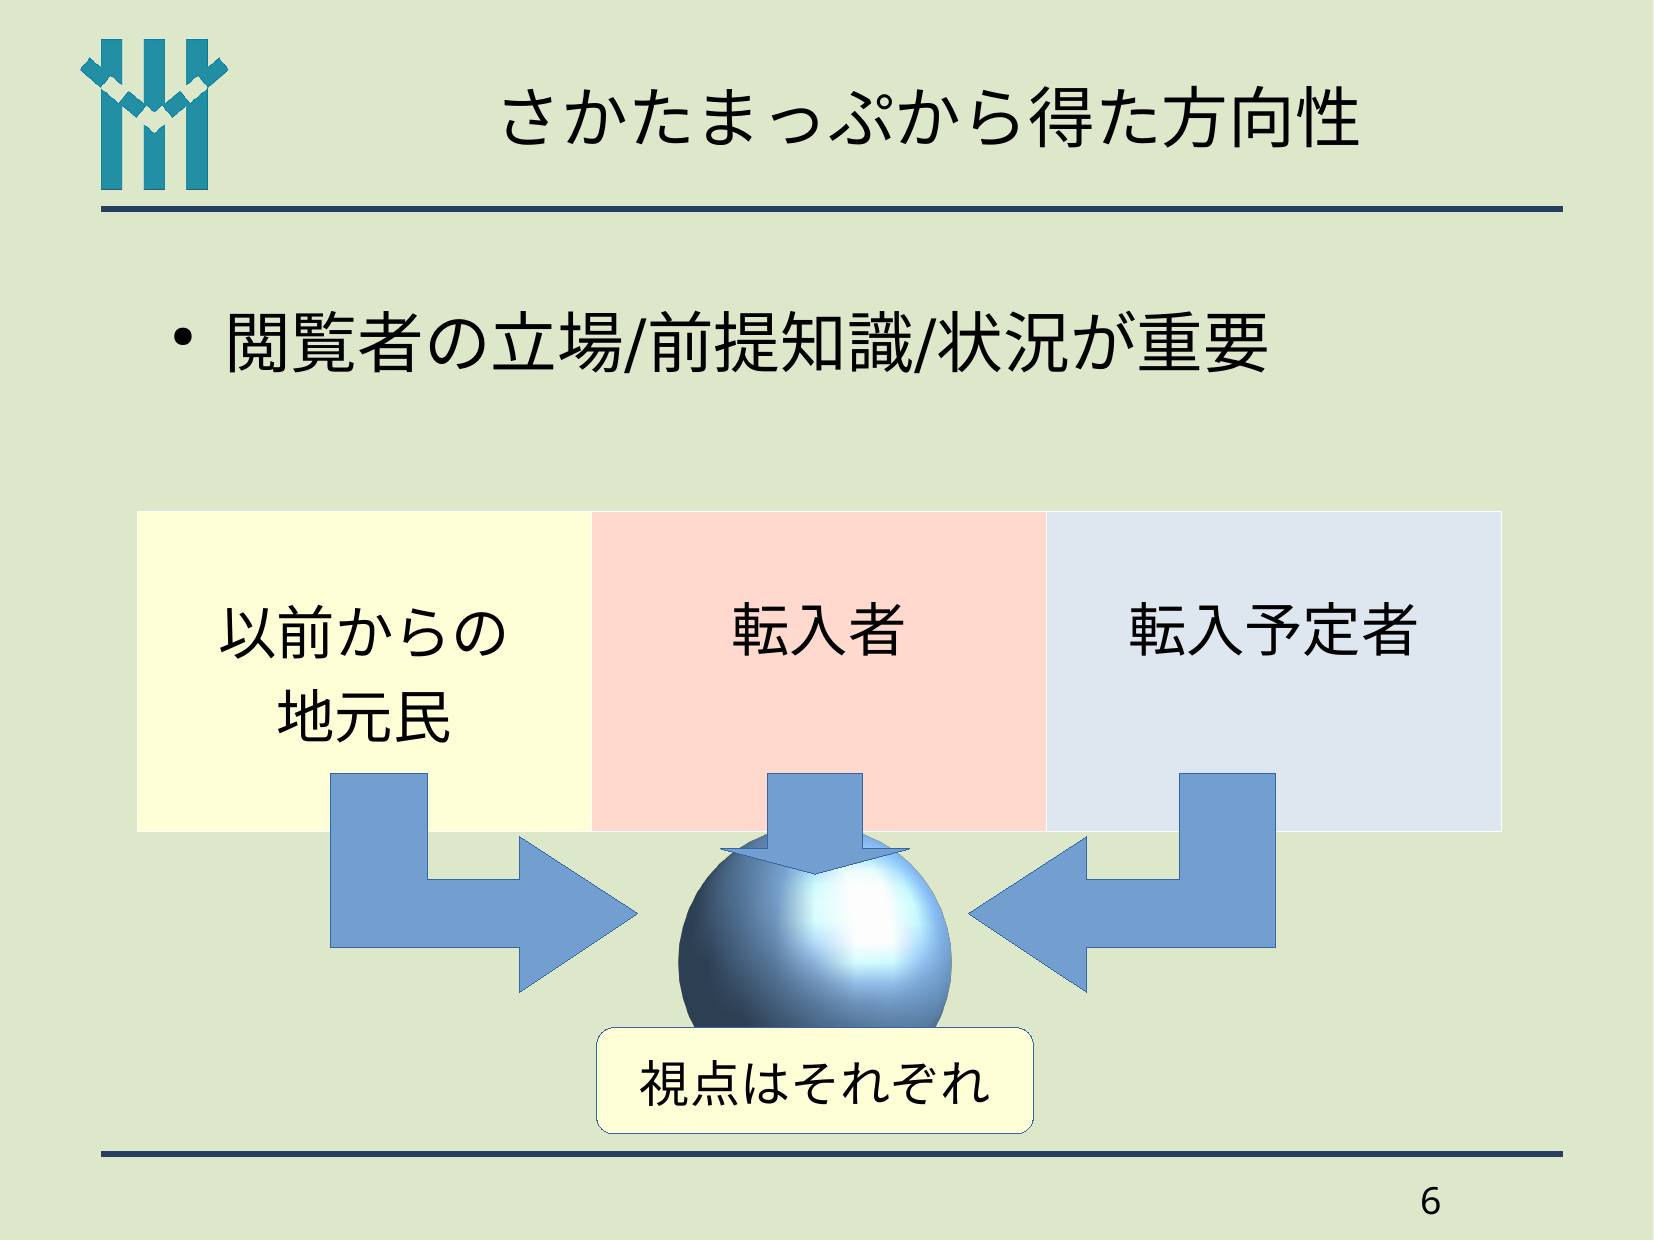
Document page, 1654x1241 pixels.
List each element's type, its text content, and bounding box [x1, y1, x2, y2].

text_box [968, 773, 1276, 993]
picture [59, 15, 249, 209]
text_box 視点はそれぞれ [596, 1027, 1034, 1134]
table_header 以前からの 地元民 [138, 512, 591, 831]
list 閲覧者の立場/前提知識/状況が重要 [82, 290, 1571, 449]
title さかたまっぷから得た方向性 [295, 24, 1561, 203]
table_header 転入者 [592, 512, 1046, 831]
text_box [720, 773, 910, 875]
text_box [330, 773, 638, 993]
table_header 転入予定者 [1047, 512, 1501, 831]
